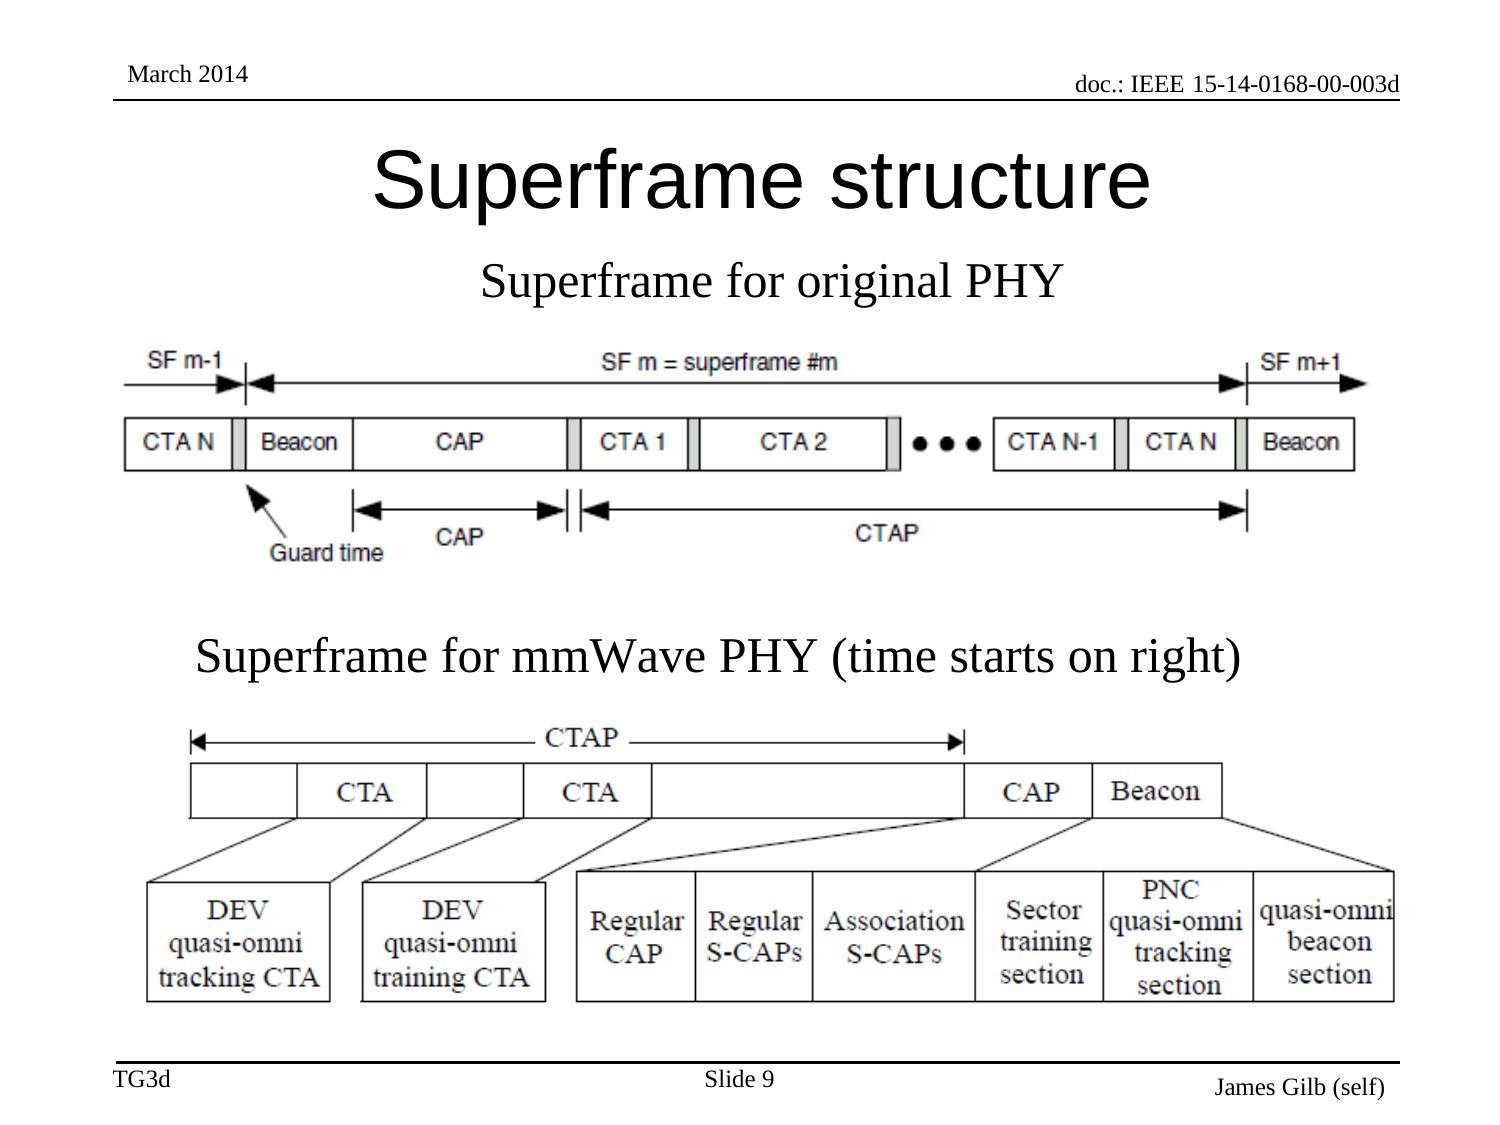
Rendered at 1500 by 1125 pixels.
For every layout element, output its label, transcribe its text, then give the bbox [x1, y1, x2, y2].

text_box Superframe for original PHY [465, 240, 1081, 315]
text_box Superframe for mmWave PHY (time starts on right) [180, 615, 1258, 690]
title Superframe structure [125, 112, 1401, 238]
picture [105, 326, 1381, 586]
picture [120, 711, 1409, 1012]
